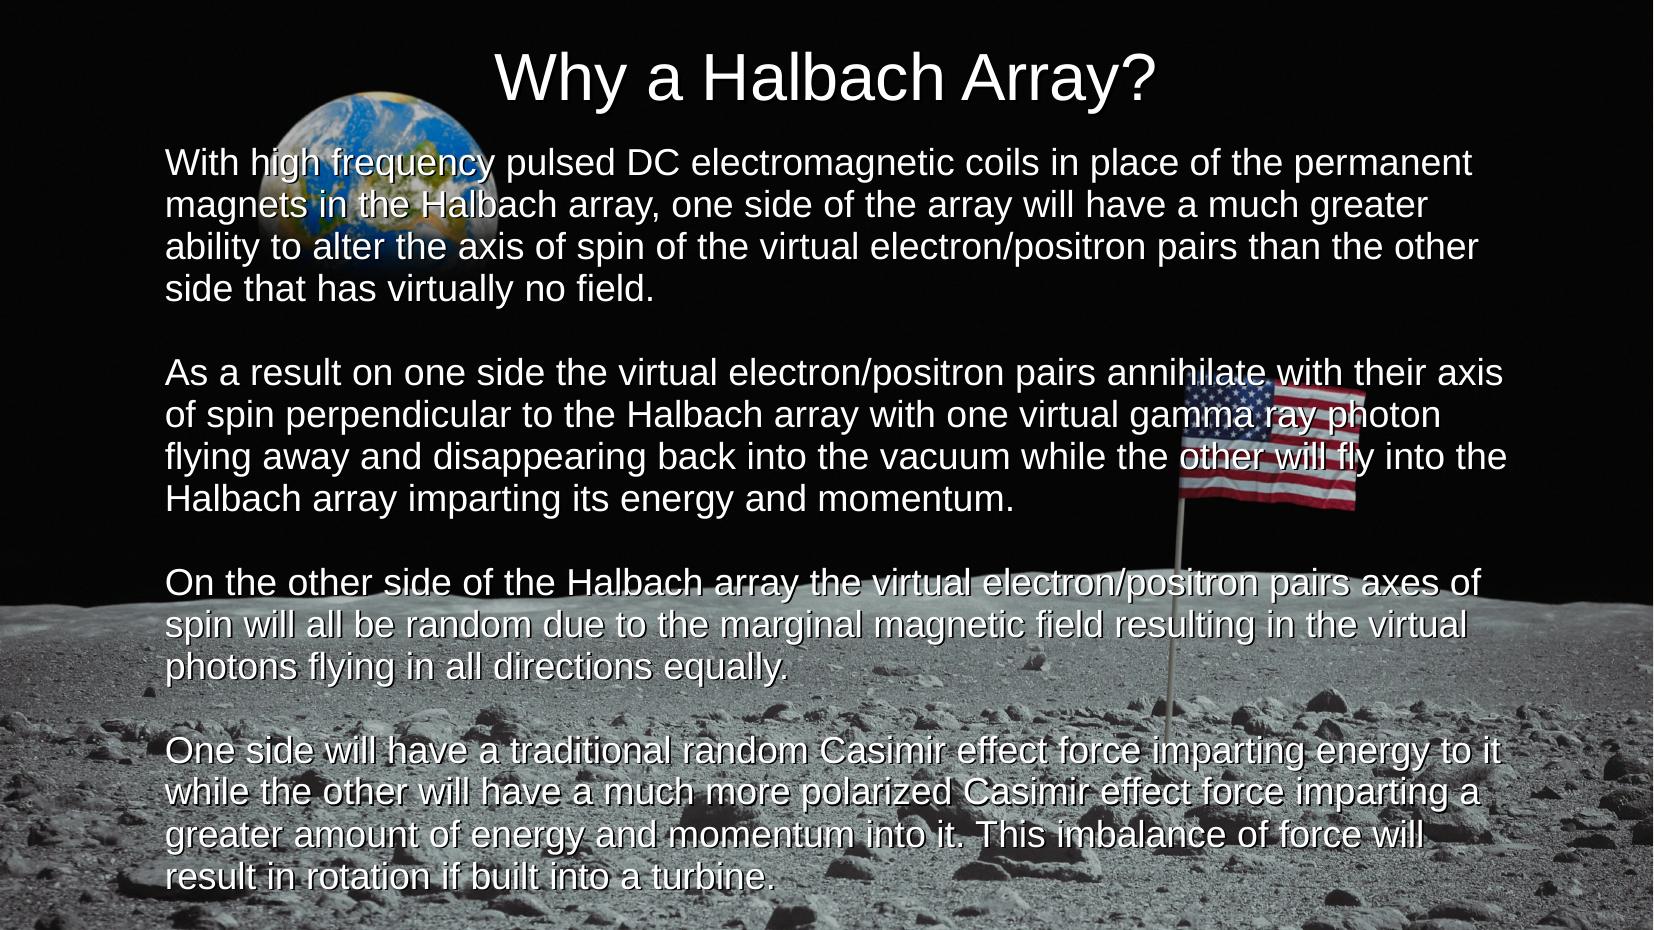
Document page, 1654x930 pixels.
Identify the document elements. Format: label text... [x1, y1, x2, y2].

title Why a Halbach Array? [82, 0, 1571, 156]
picture [0, 0, 1654, 930]
text_box With high frequency pulsed DC electromagnetic coils in place of the permanent magnets in the Halbach array, one side of the array will have a much greater ability to alter the axis of spin of the virtual electron/positron pairs than the other side that has virtually no field. As a result on one side the virtual electron/positron pairs annihilate with their axis of spin perpendicular to the Halbach array with one virtual gamma ray photon flying away and disappearing back into the vacuum while the other will fly into the Halbach array imparting its energy and momentum. On the other side of the Halbach array the virtual electron/positron pairs axes of spin will all be random due to the marginal magnetic field resulting in the virtual photons flying in all directions equally. One side will have a traditional random Casimir effect force imparting energy to it while the other will have a much more polarized Casimir effect force imparting a greater amount of energy and momentum into it. This imbalance of force will result in rotation if built into a turbine. [150, 133, 1538, 905]
